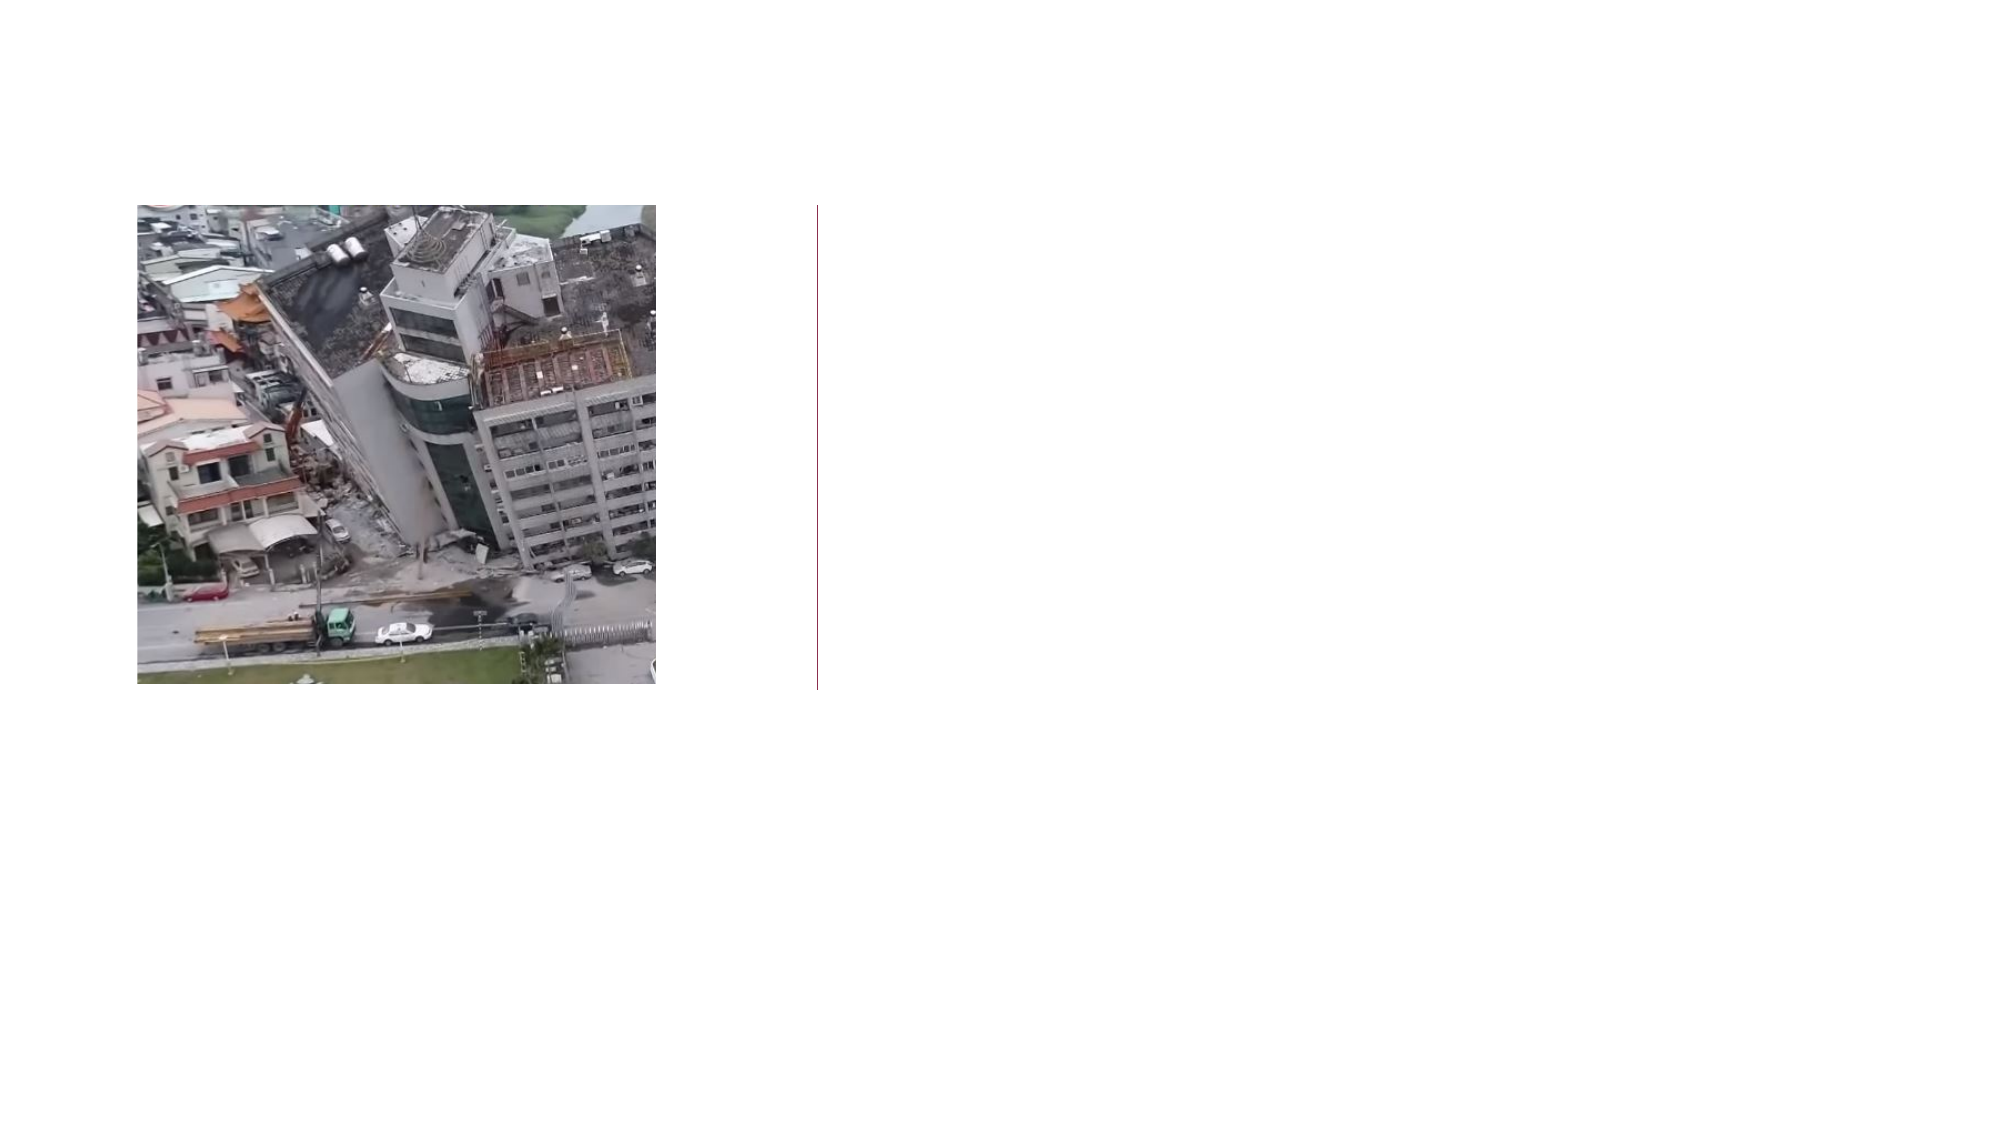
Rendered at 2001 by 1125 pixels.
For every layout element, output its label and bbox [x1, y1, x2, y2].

picture [137, 205, 656, 684]
